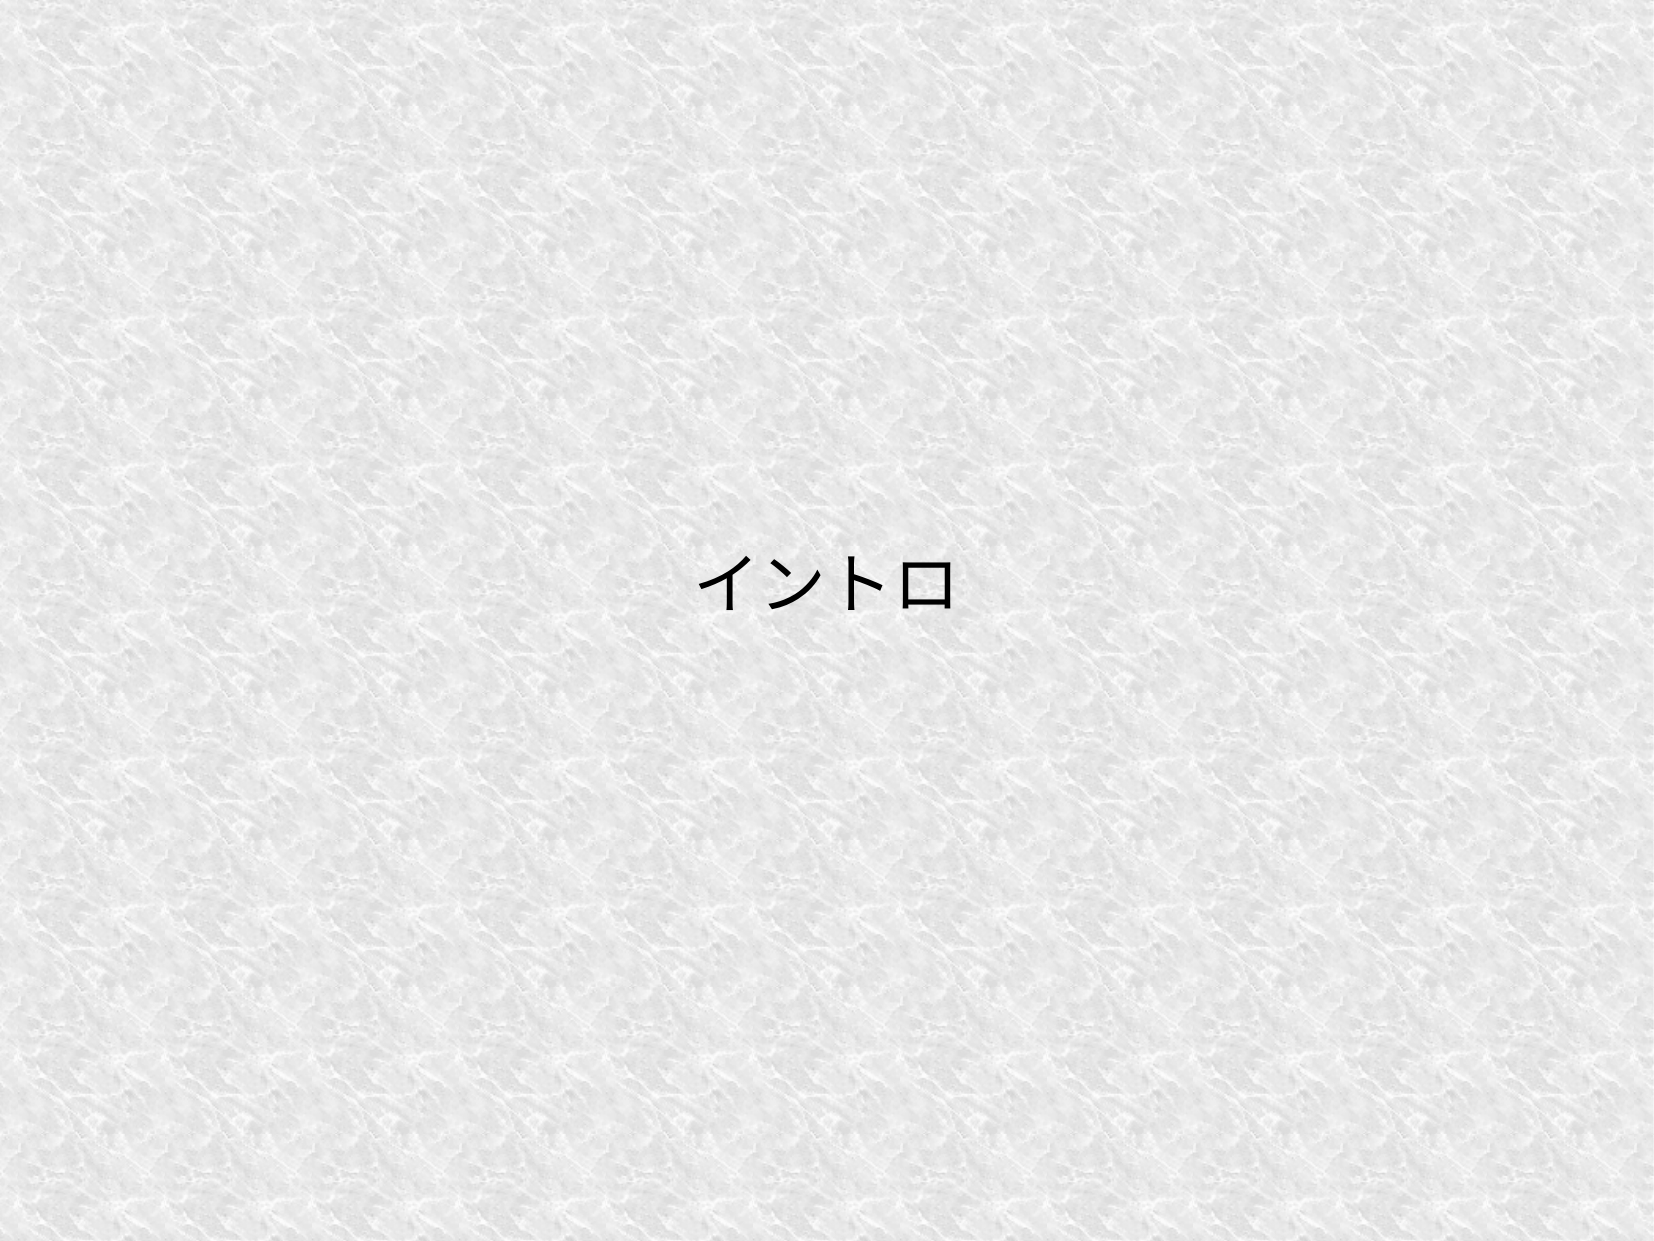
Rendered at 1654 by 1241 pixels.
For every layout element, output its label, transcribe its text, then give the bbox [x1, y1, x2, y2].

subtitle イントロ [82, 56, 1571, 1102]
picture [0, 0, 1654, 1241]
